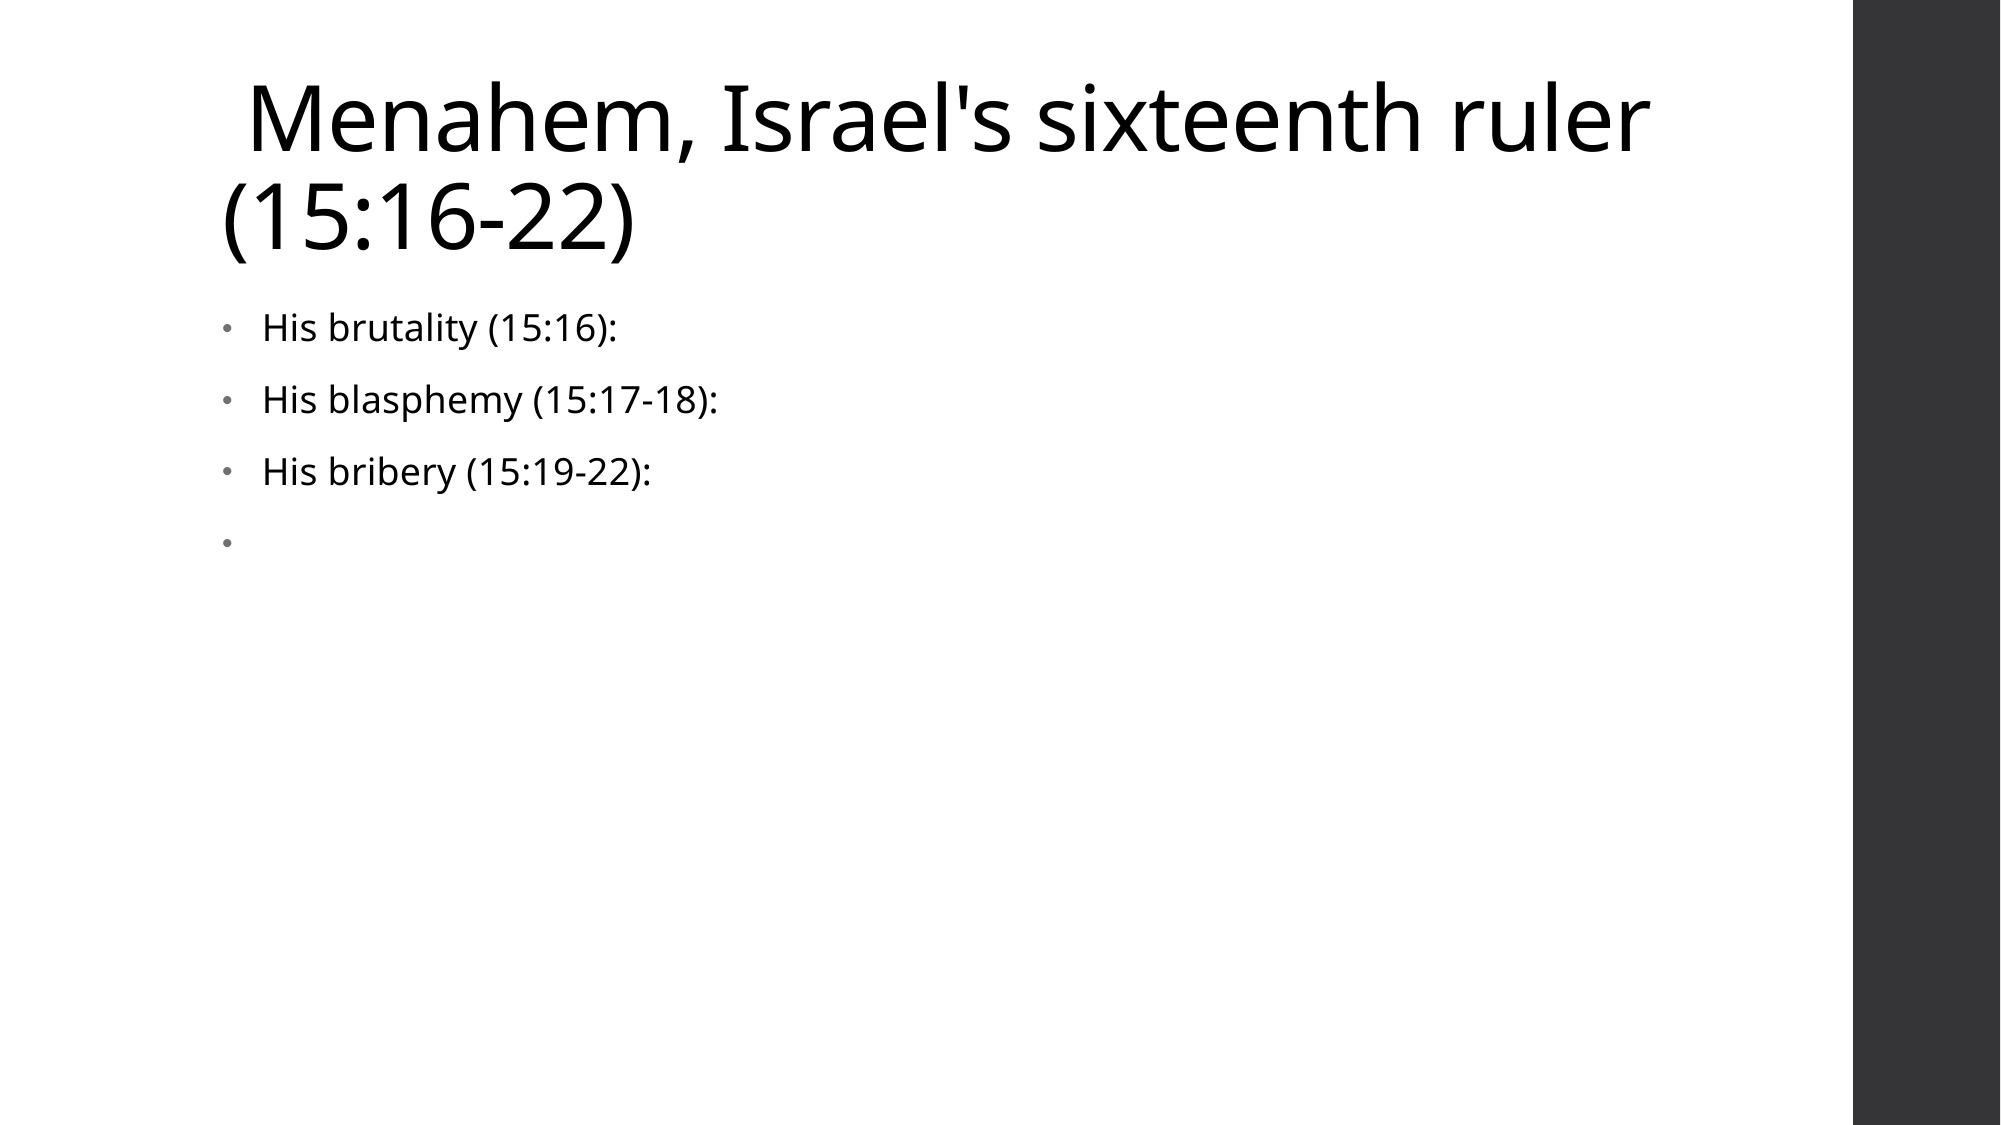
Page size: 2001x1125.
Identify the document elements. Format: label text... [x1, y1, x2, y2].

list His brutality (15:16): His blasphemy (15:17-18): His bribery (15:19-22): [206, 299, 1617, 1014]
title Menahem, Israel's sixteenth ruler (15:16-22) [206, 60, 1797, 278]
